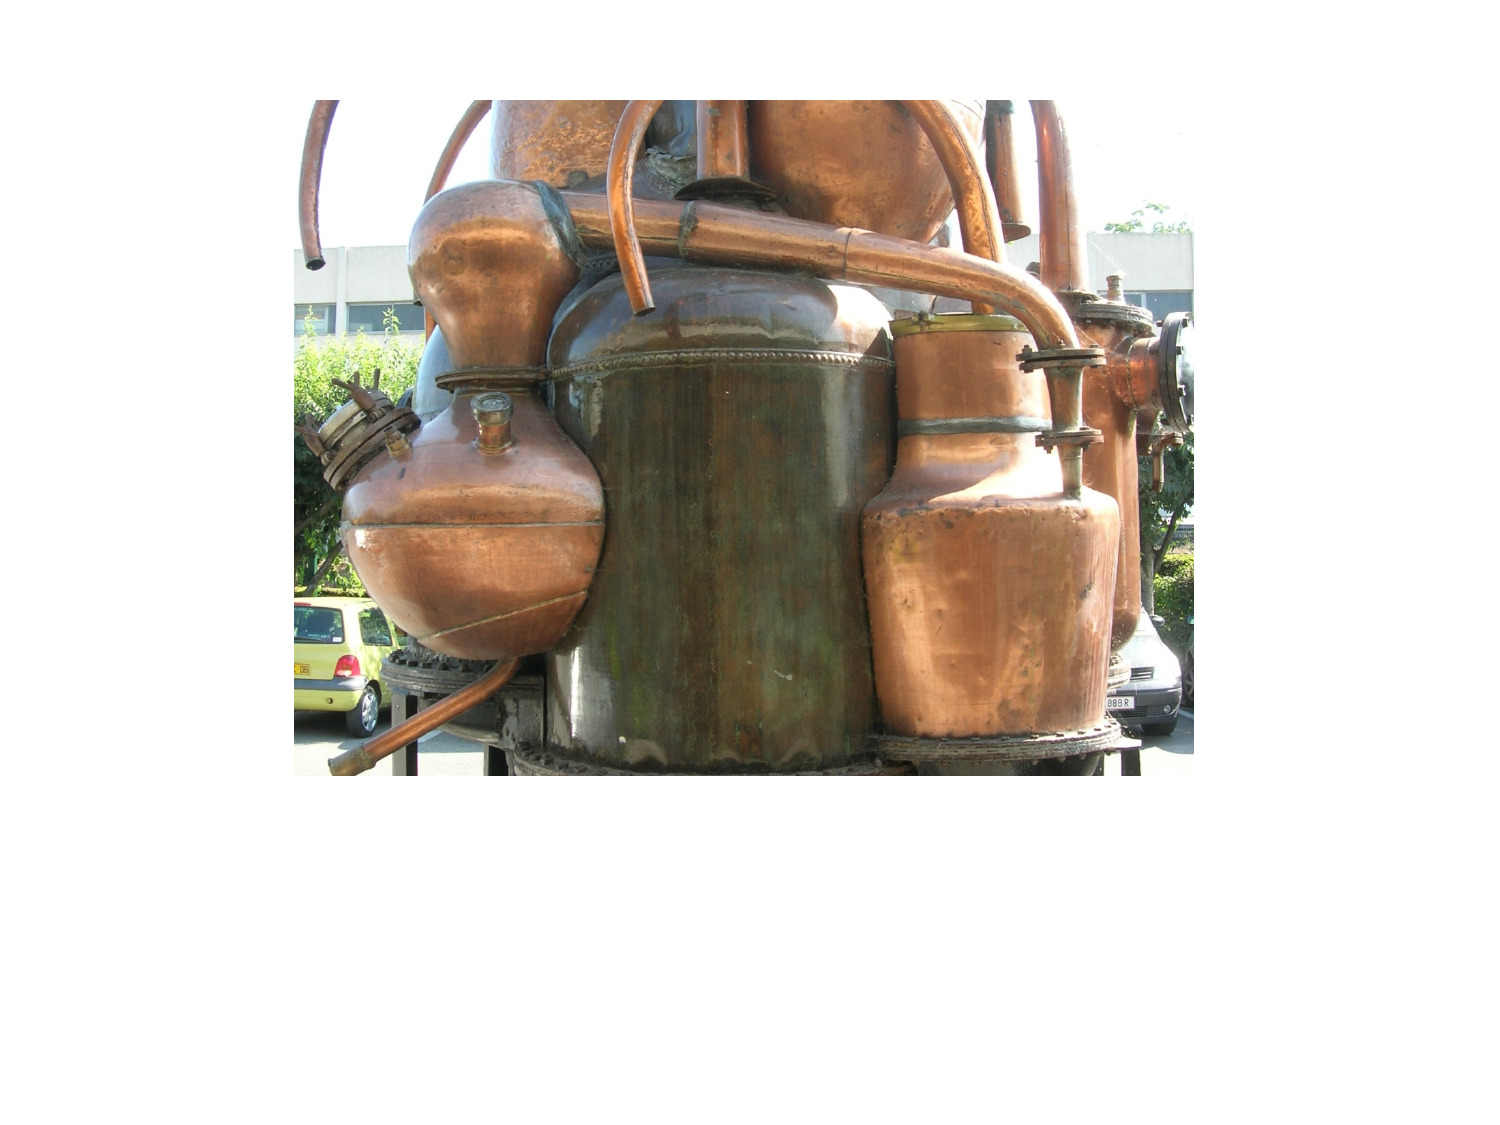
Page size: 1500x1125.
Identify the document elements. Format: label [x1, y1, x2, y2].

picture [294, 100, 1194, 776]
